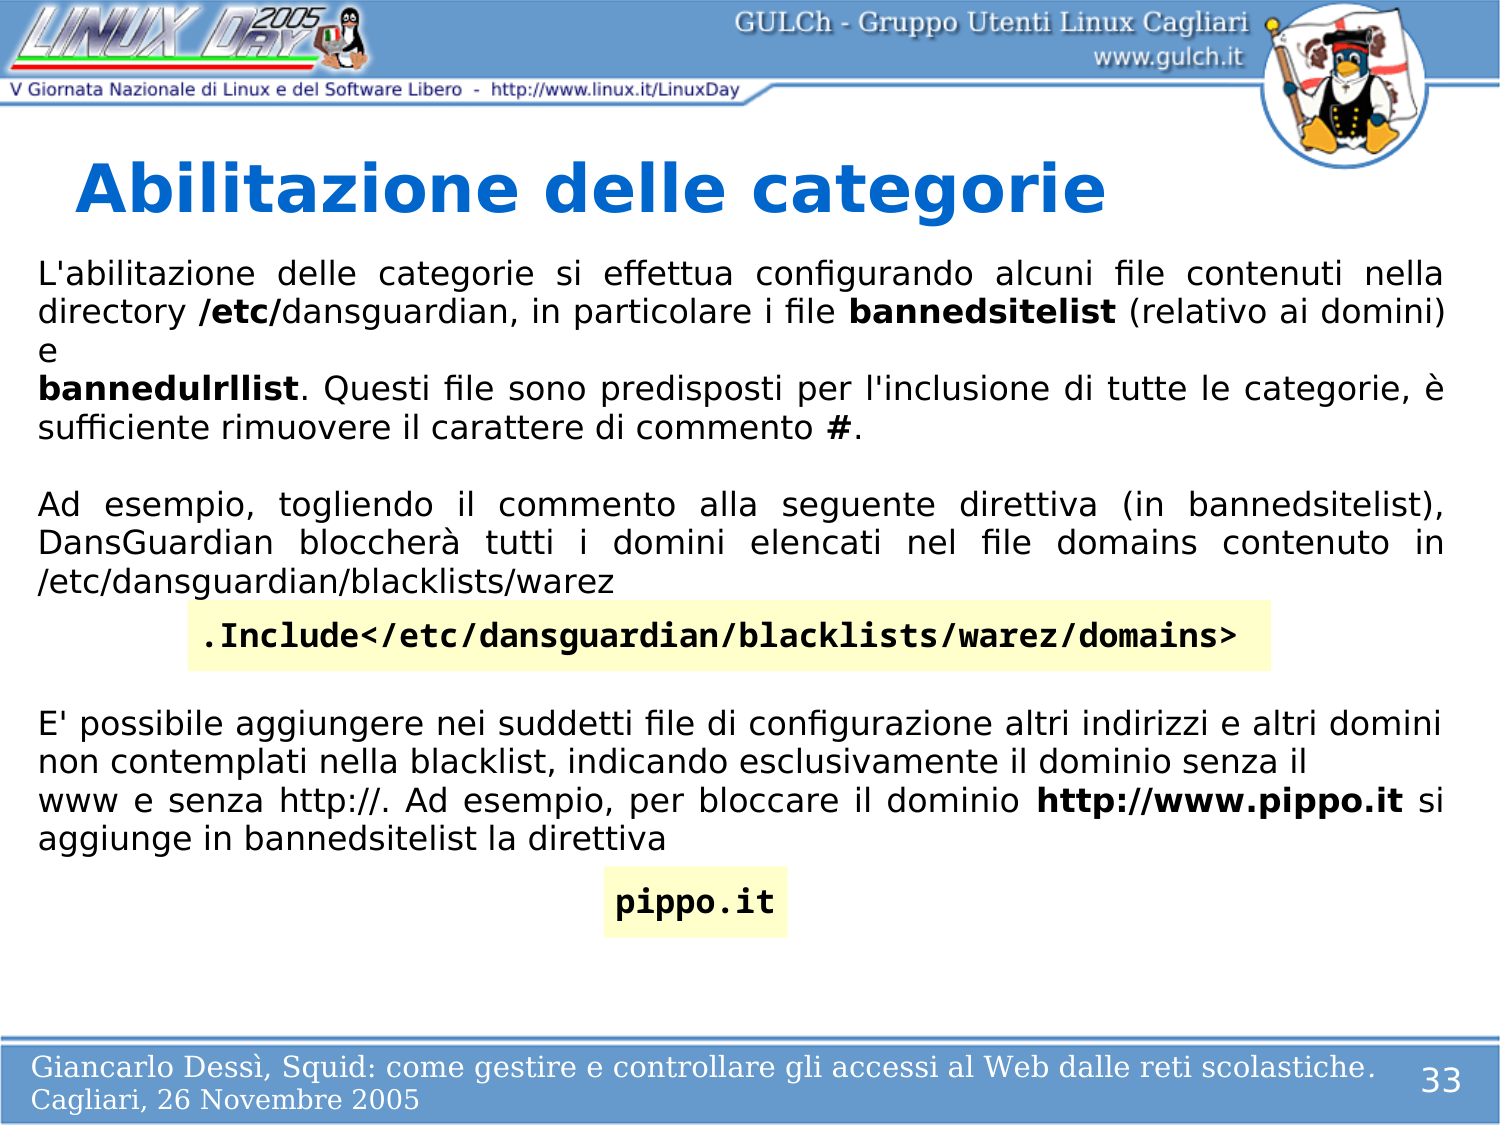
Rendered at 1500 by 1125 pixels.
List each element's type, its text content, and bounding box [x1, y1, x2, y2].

text_box Abilitazione delle categorie [75, 150, 1107, 229]
text_box pippo.it [603, 866, 788, 938]
picture [0, 0, 1500, 1125]
text_box E' possibile aggiungere nei suddetti file di configurazione altri indirizzi e altri domini non contemplati nella blacklist, indicando esclusivamente il dominio senza il www e senza http://. Ad esempio, per bloccare il dominio http://www.pippo.it si aggiunge in bannedsitelist la direttiva [37, 704, 1463, 859]
text_box .Include</etc/dansguardian/blacklists/warez/domains> [187, 600, 1272, 672]
text_box L'abilitazione delle categorie si effettua configurando alcuni file contenuti nella directory /etc/dansguardian, in particolare i file bannedsitelist (relativo ai domini) e bannedulrllist. Questi file sono predisposti per l'inclusione di tutte le categorie, è sufficiente rimuovere il carattere di commento #. Ad esempio, togliendo il commento alla seguente direttiva (in bannedsitelist), DansGuardian bloccherà tutti i domini elencati nel file domains contenuto in /etc/dansguardian/blacklists/warez [37, 254, 1463, 563]
